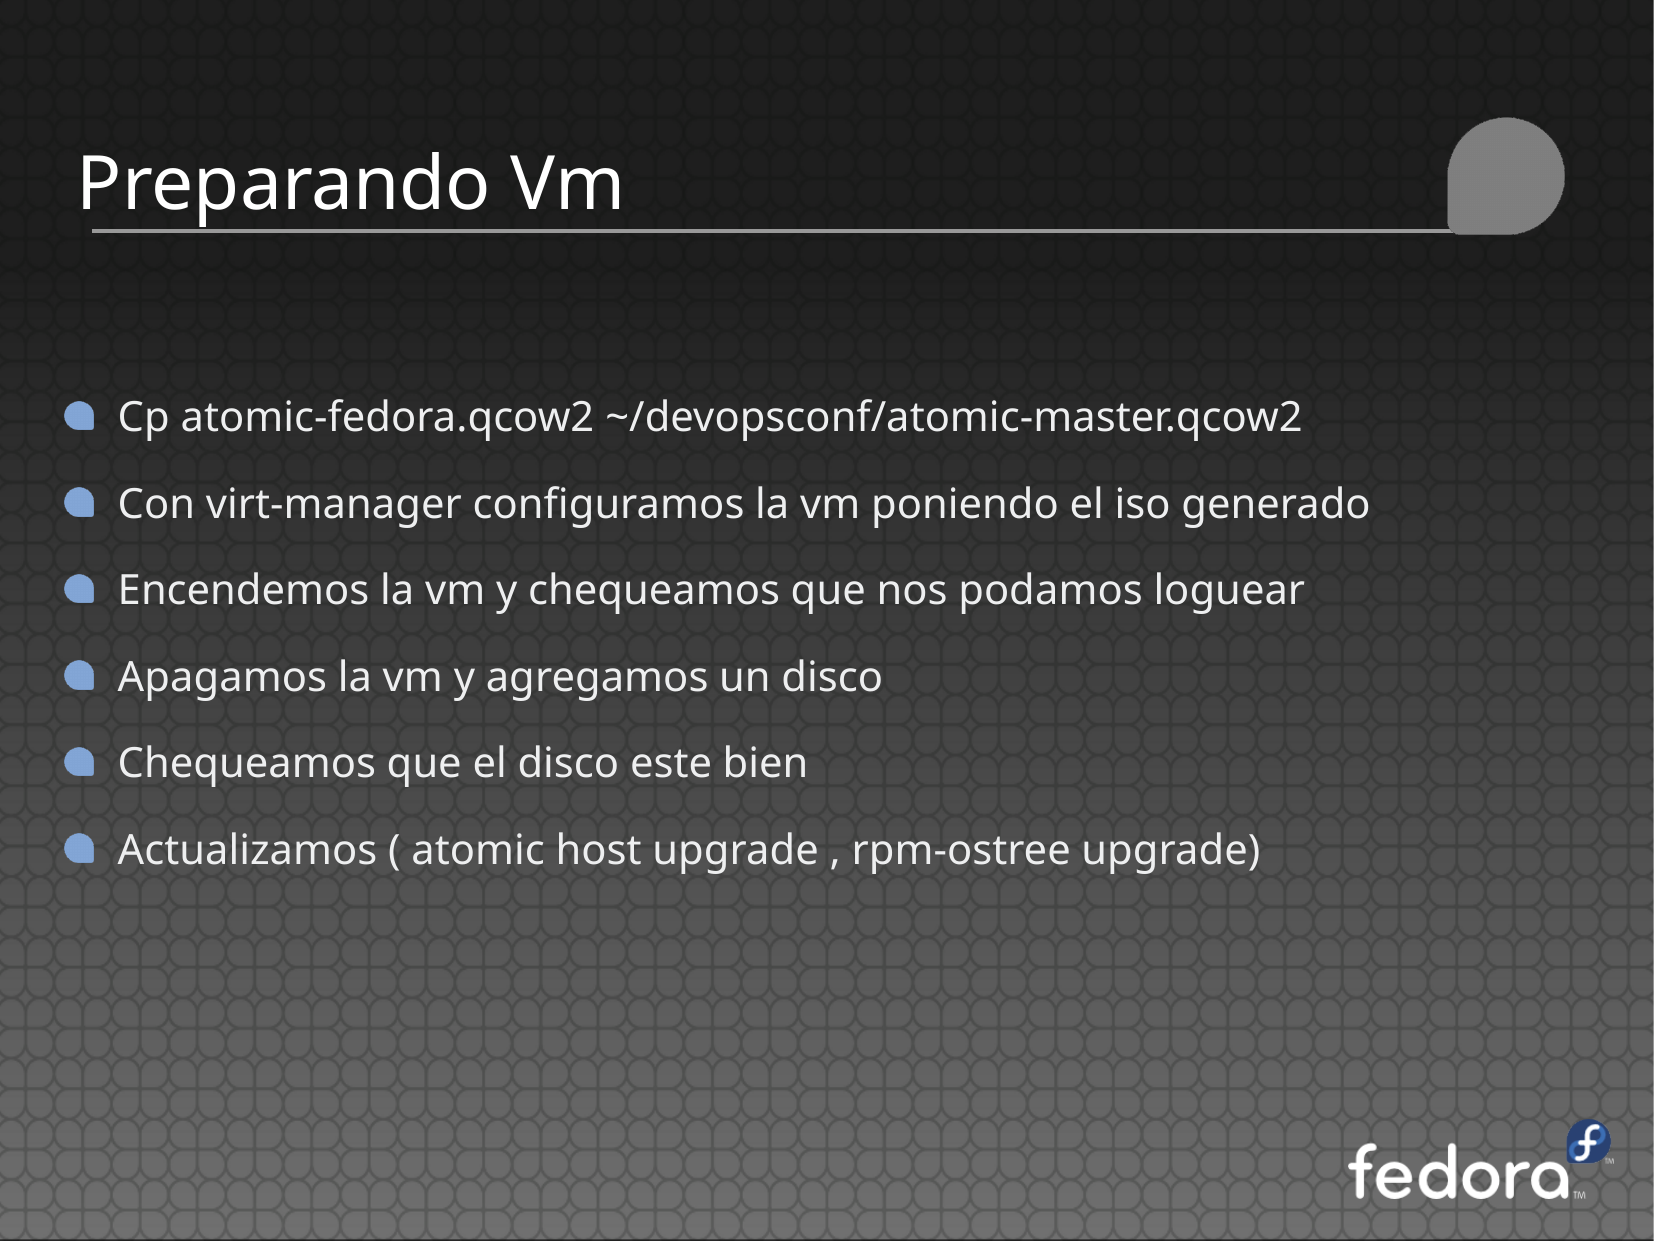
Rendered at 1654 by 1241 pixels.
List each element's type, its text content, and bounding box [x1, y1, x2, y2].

list Cp atomic-fedora.qcow2 ~/devopsconf/atomic-master.qcow2 Con virt-manager configuramos la vm poniendo el iso generado Encendemos la vm y chequeamos que nos podamos loguear Apagamos la vm y agregamos un disco Chequeamos que el disco este bien Actualizamos ( atomic host upgrade , rpm-ostree upgrade) [46, 300, 1536, 1241]
picture [0, 0, 1654, 1241]
title Preparando Vm [76, 112, 1566, 249]
